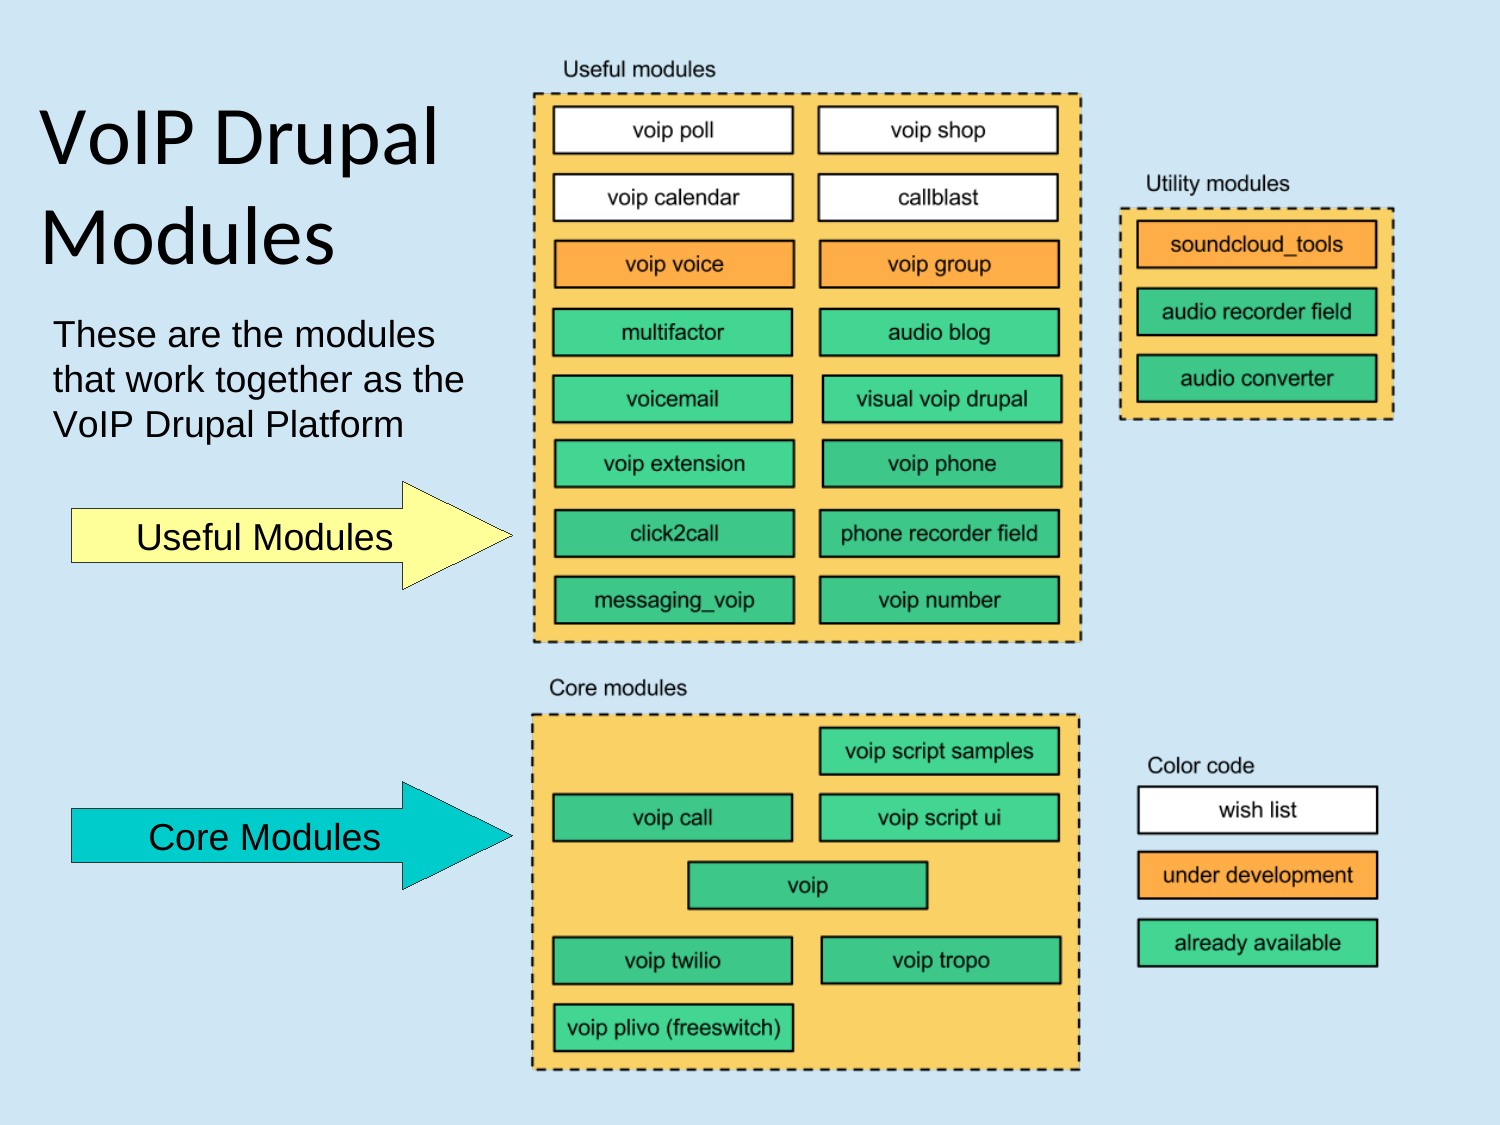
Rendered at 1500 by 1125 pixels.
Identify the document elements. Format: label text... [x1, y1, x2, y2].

text_box Core Modules [71, 781, 513, 890]
text_box Useful Modules [71, 481, 513, 590]
text_box These are the modules that work together as the VoIP Drupal Platform [38, 302, 499, 498]
picture [512, 41, 1413, 1088]
title VoIP Drupal Modules [25, 73, 501, 289]
